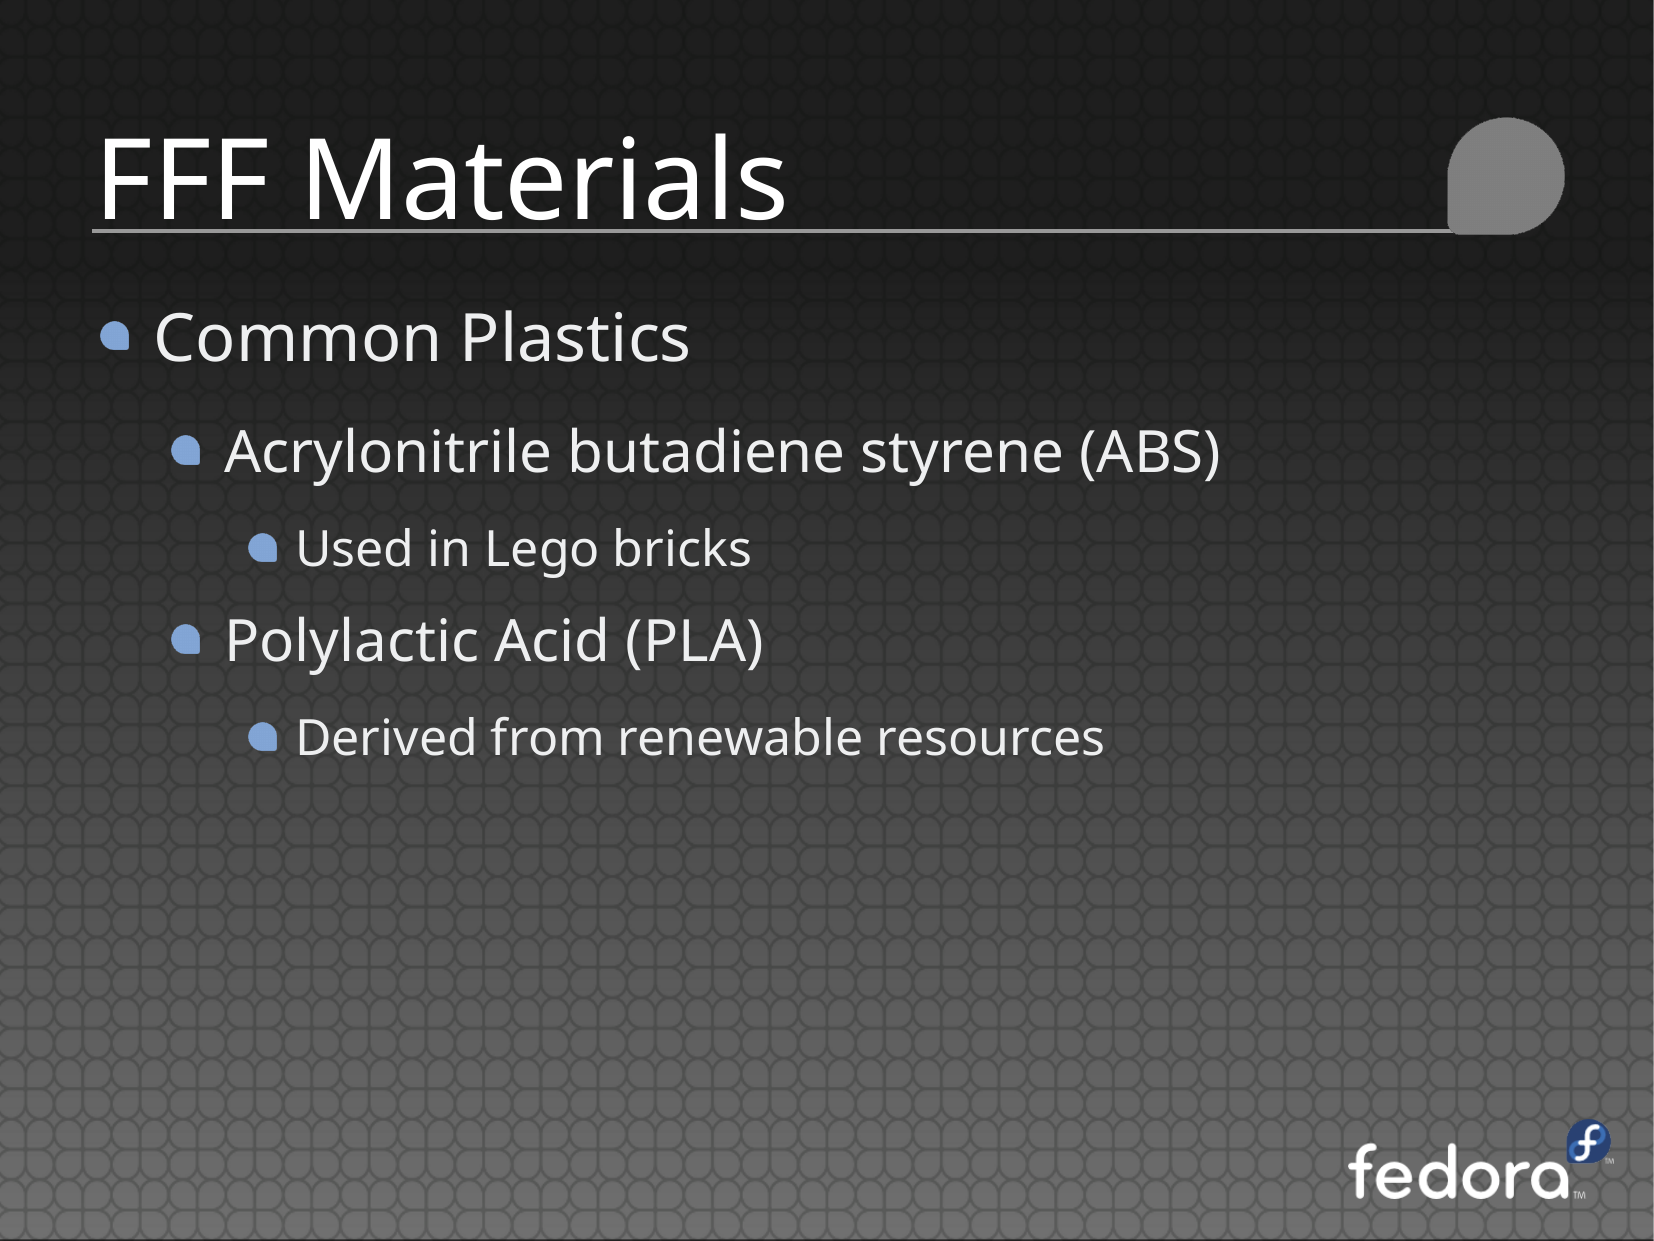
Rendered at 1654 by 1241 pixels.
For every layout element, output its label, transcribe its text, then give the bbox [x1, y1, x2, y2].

title FFF Materials [94, 100, 1426, 251]
picture [0, 0, 1654, 1241]
list Common Plastics Acrylonitrile butadiene styrene (ABS) Used in Lego bricks Polylactic Acid (PLA) Derived from renewable resources [82, 290, 1571, 1094]
